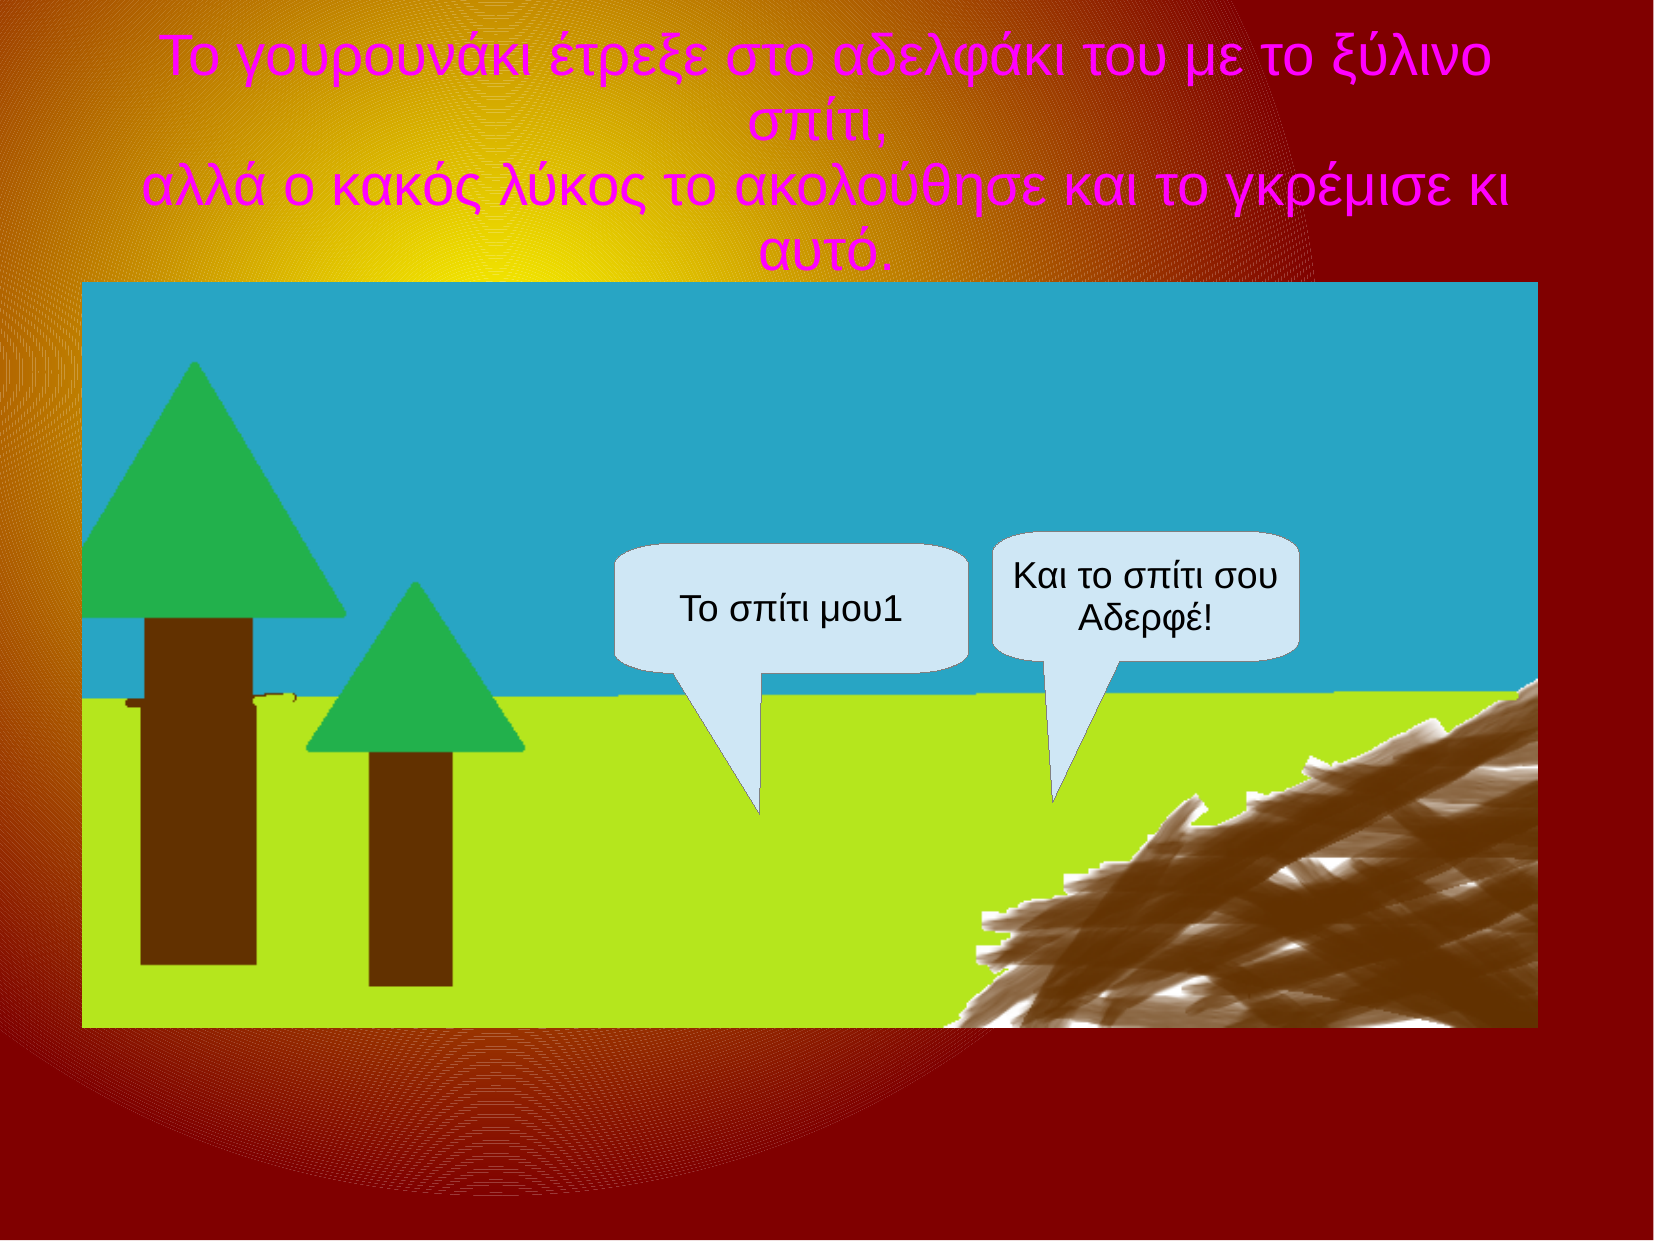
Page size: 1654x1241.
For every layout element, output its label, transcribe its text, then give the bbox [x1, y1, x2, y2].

title Το γουρουνάκι έτρεξε στο αδελφάκι του με το ξύλινο σπίτι, αλλά ο κακός λύκος το ακολούθησε και το γκρέμισε κι αυτό. [82, 23, 1571, 283]
picture [82, 282, 1538, 1028]
text_box Το σπίτι μου1 [614, 543, 969, 815]
text_box Και το σπίτι σου Αδερφέ! [992, 531, 1300, 803]
